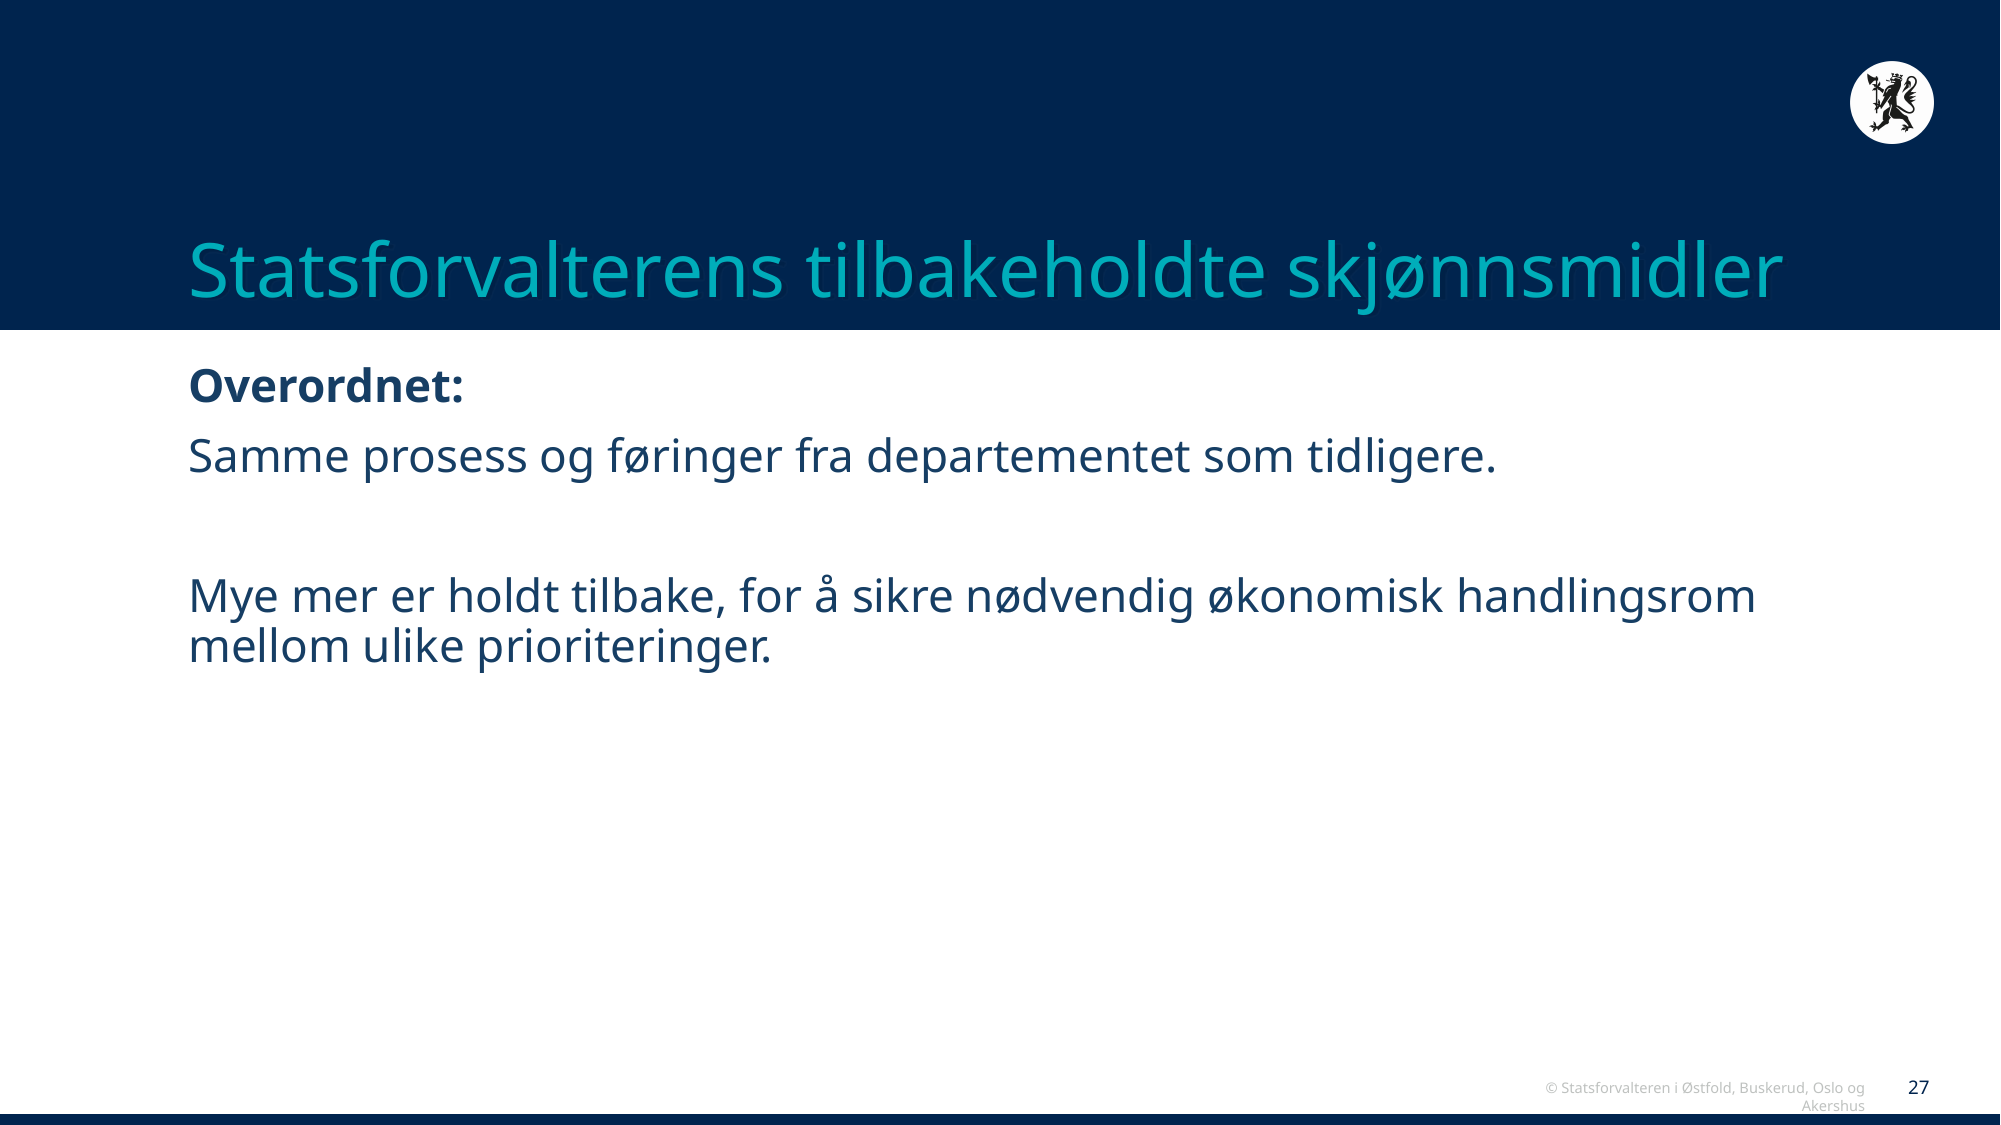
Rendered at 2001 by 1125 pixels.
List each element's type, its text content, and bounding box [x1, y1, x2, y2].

title Statsforvalterens tilbakeholdte skjønnsmidler [173, 143, 1827, 320]
list Overordnet: Samme prosess og føringer fra departementet som tidligere. Mye mer er holdt tilbake, for å sikre nødvendig økonomisk handlingsrom mellom ulike prioriteringer. [173, 355, 1827, 1036]
